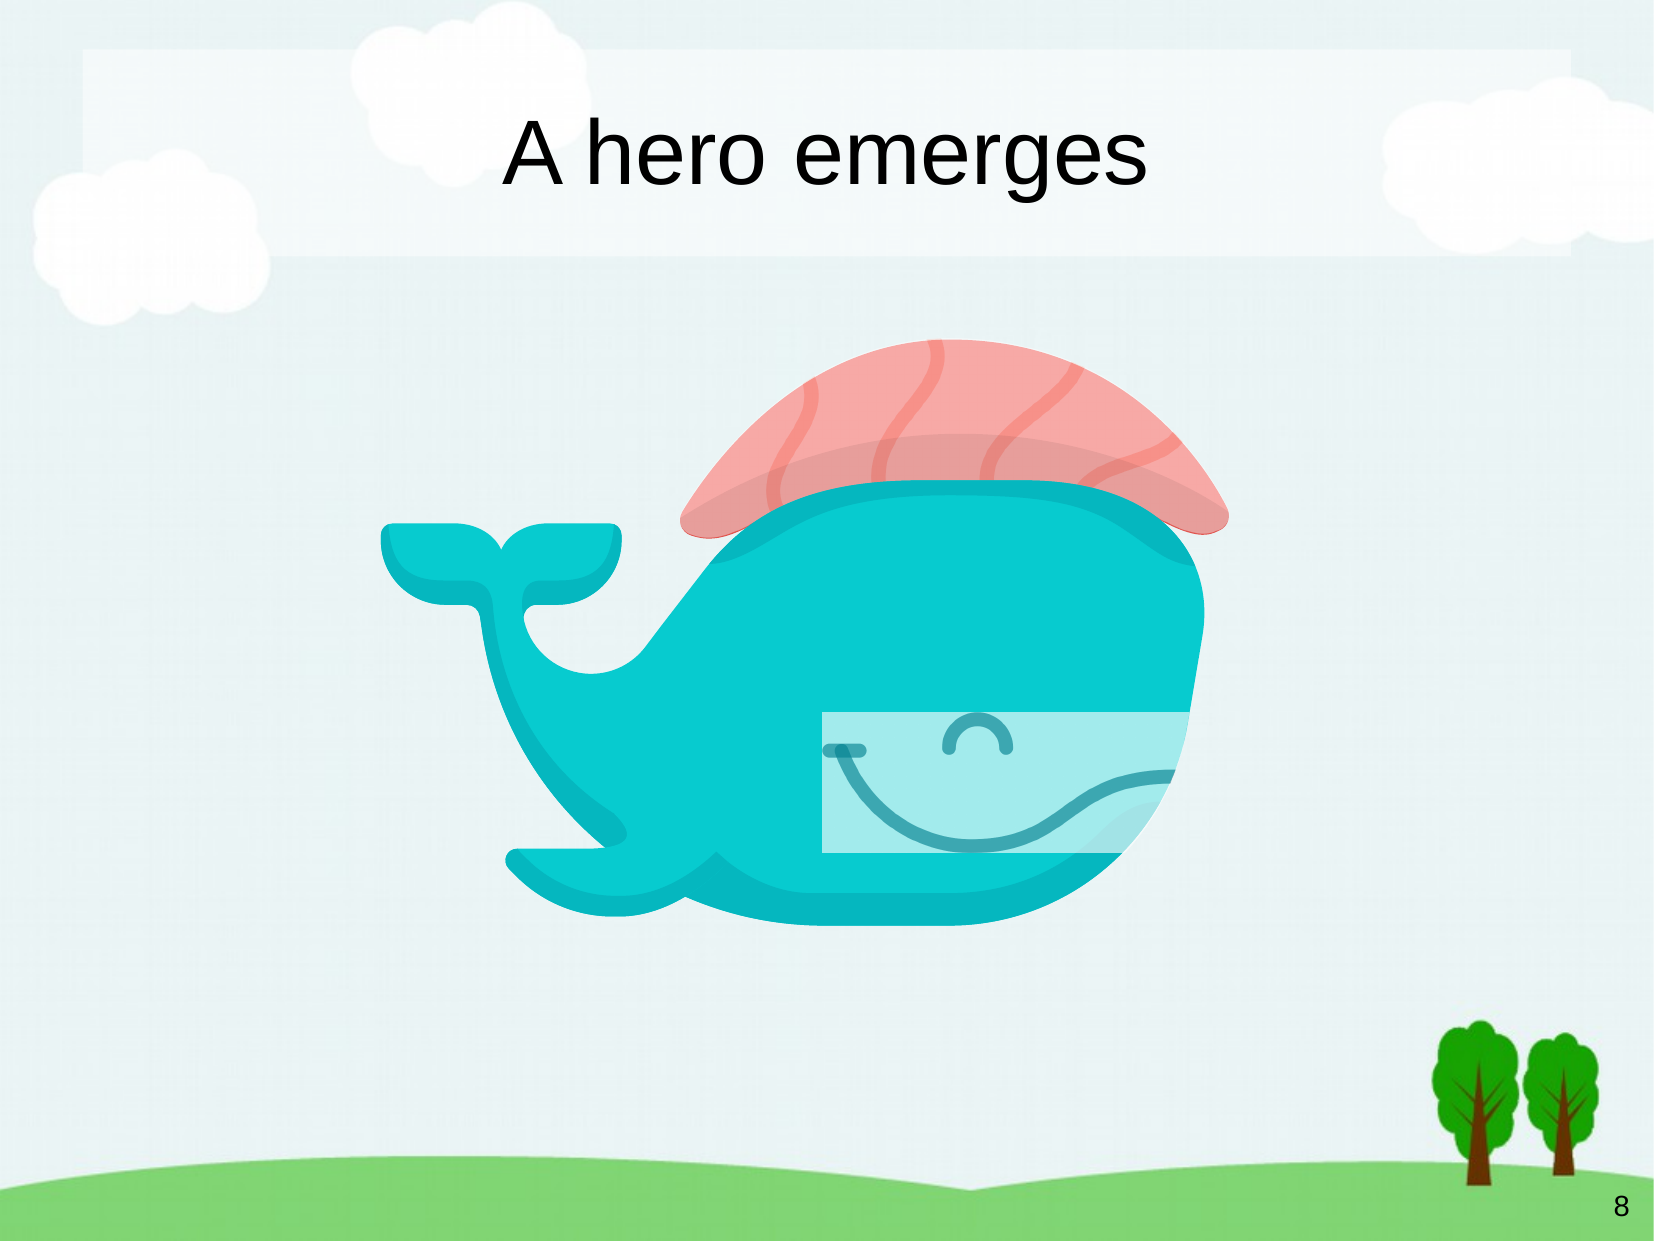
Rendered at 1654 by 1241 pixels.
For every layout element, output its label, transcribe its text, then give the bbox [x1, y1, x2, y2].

title A hero emerges [82, 49, 1571, 257]
picture [0, 0, 1654, 1241]
